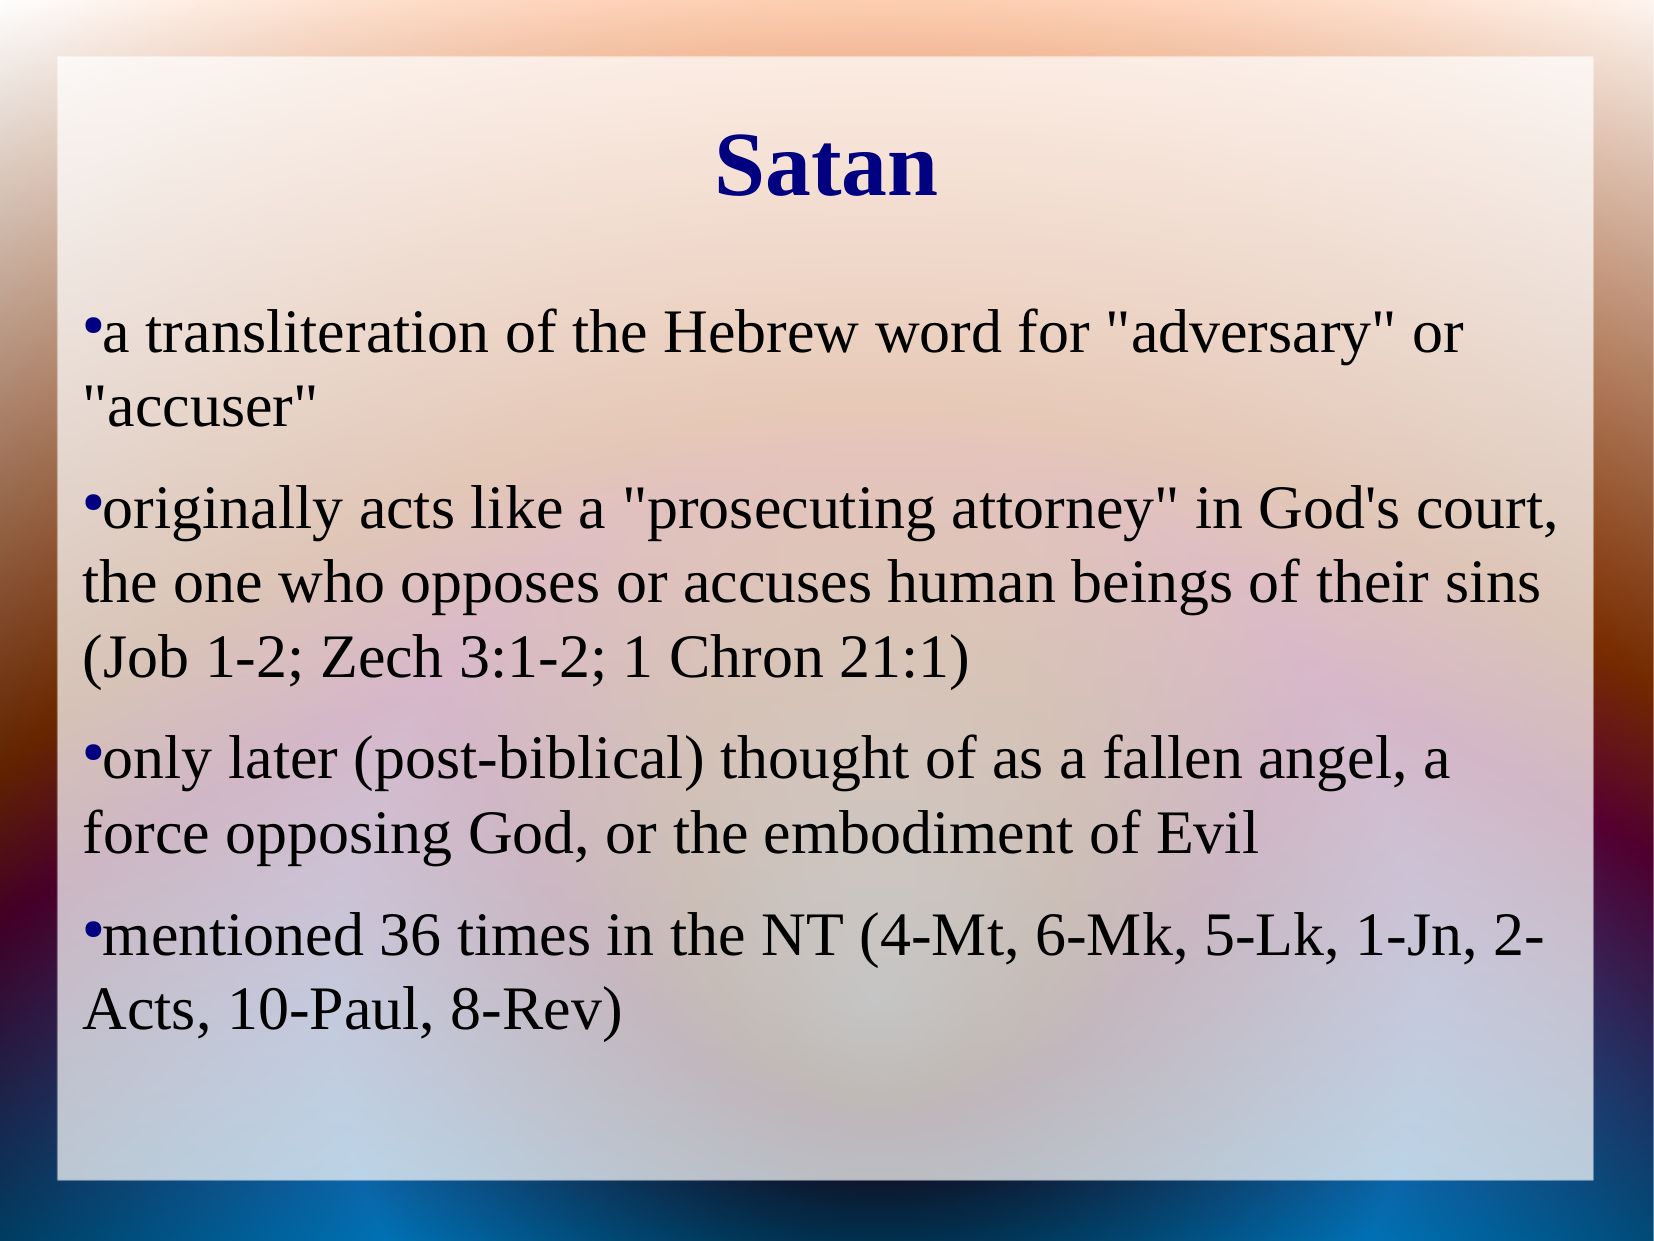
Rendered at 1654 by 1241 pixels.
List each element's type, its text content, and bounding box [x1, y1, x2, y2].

list a transliteration of the Hebrew word for "adversary" or "accuser" originally acts like a "prosecuting attorney" in God's court, the one who opposes or accuses human beings of their sins (Job 1-2; Zech 3:1-2; 1 Chron 21:1) only later (post-biblical) thought of as a fallen angel, a force opposing God, or the embodiment of Evil mentioned 36 times in the NT (4-Mt, 6-Mk, 5-Lk, 1-Jn, 2-Acts, 10-Paul, 8-Rev) [82, 290, 1571, 1046]
title Satan [82, 62, 1571, 256]
